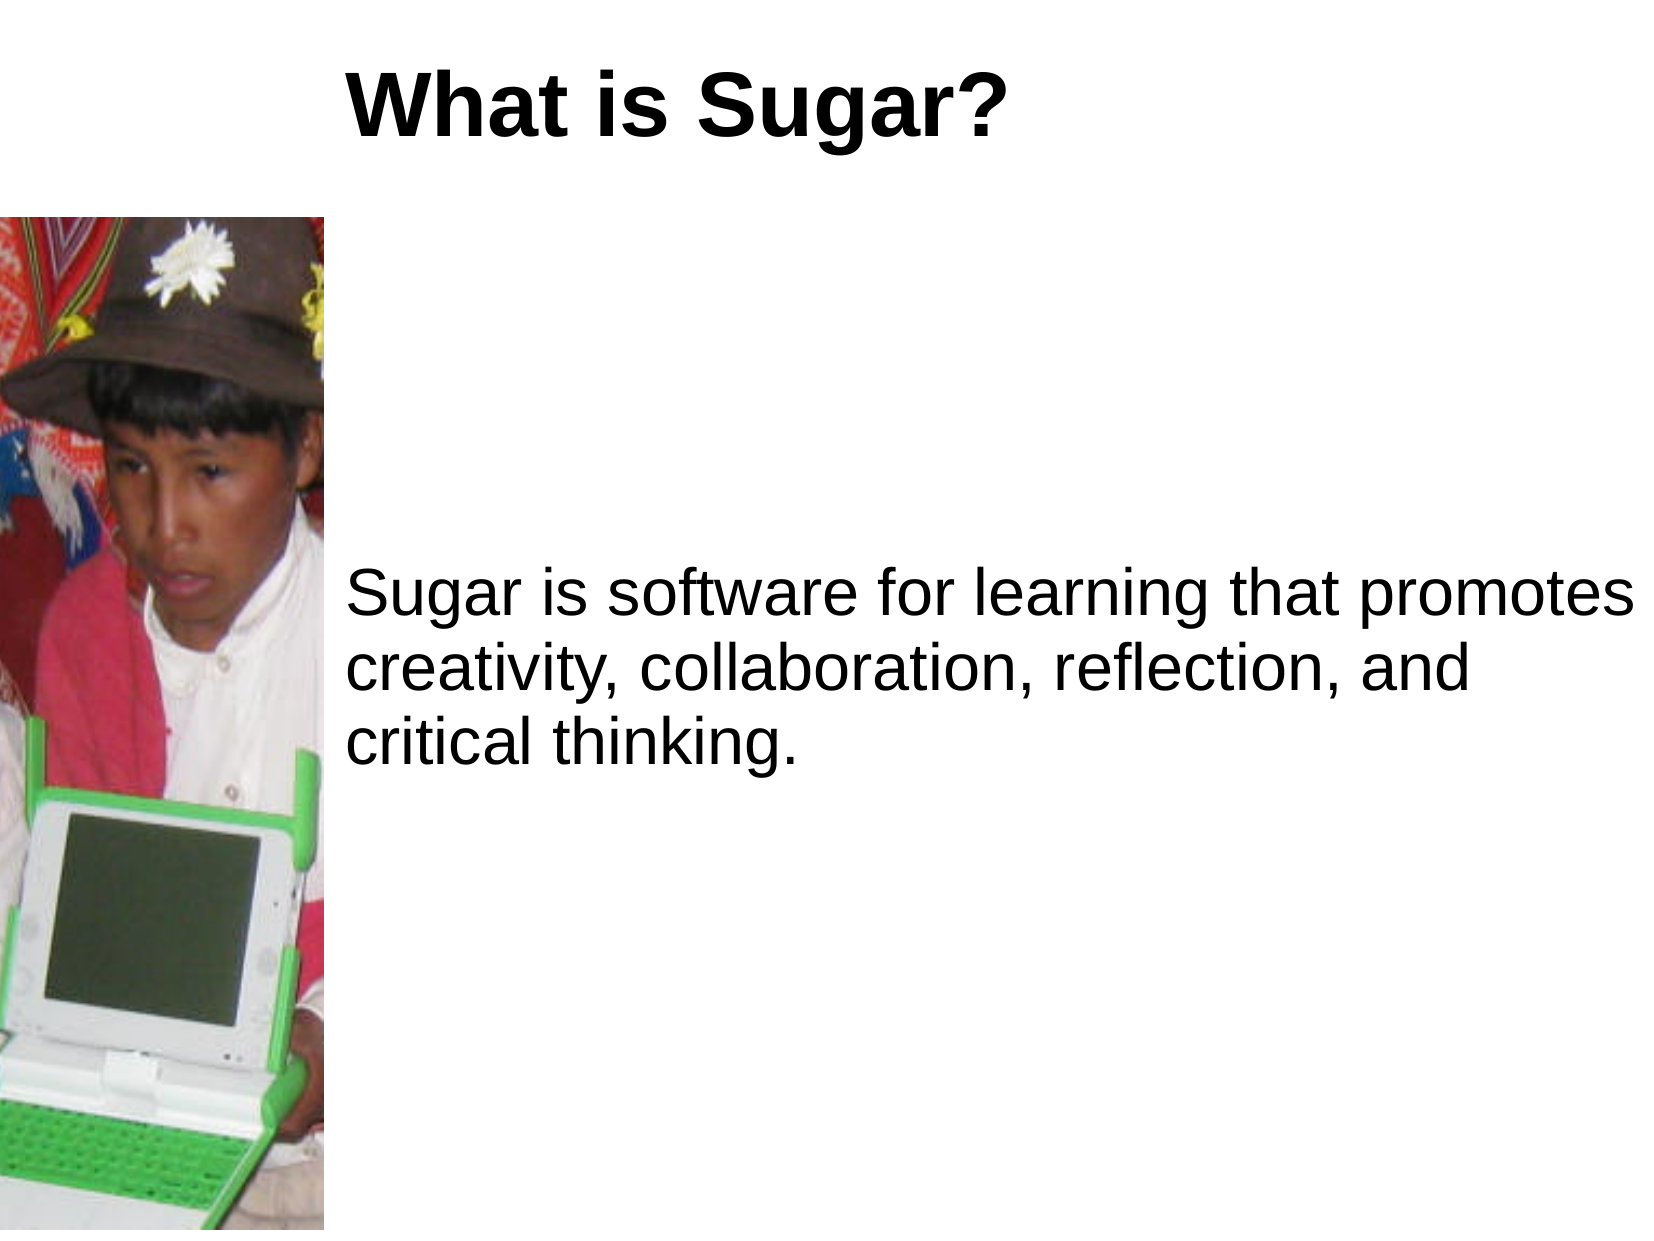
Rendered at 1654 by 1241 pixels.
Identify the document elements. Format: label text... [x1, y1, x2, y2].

picture [0, 217, 324, 1231]
title What is Sugar? [345, 0, 1654, 211]
subtitle Sugar is software for learning that promotes creativity, collaboration, reflection, and critical thinking. [345, 225, 1654, 1109]
